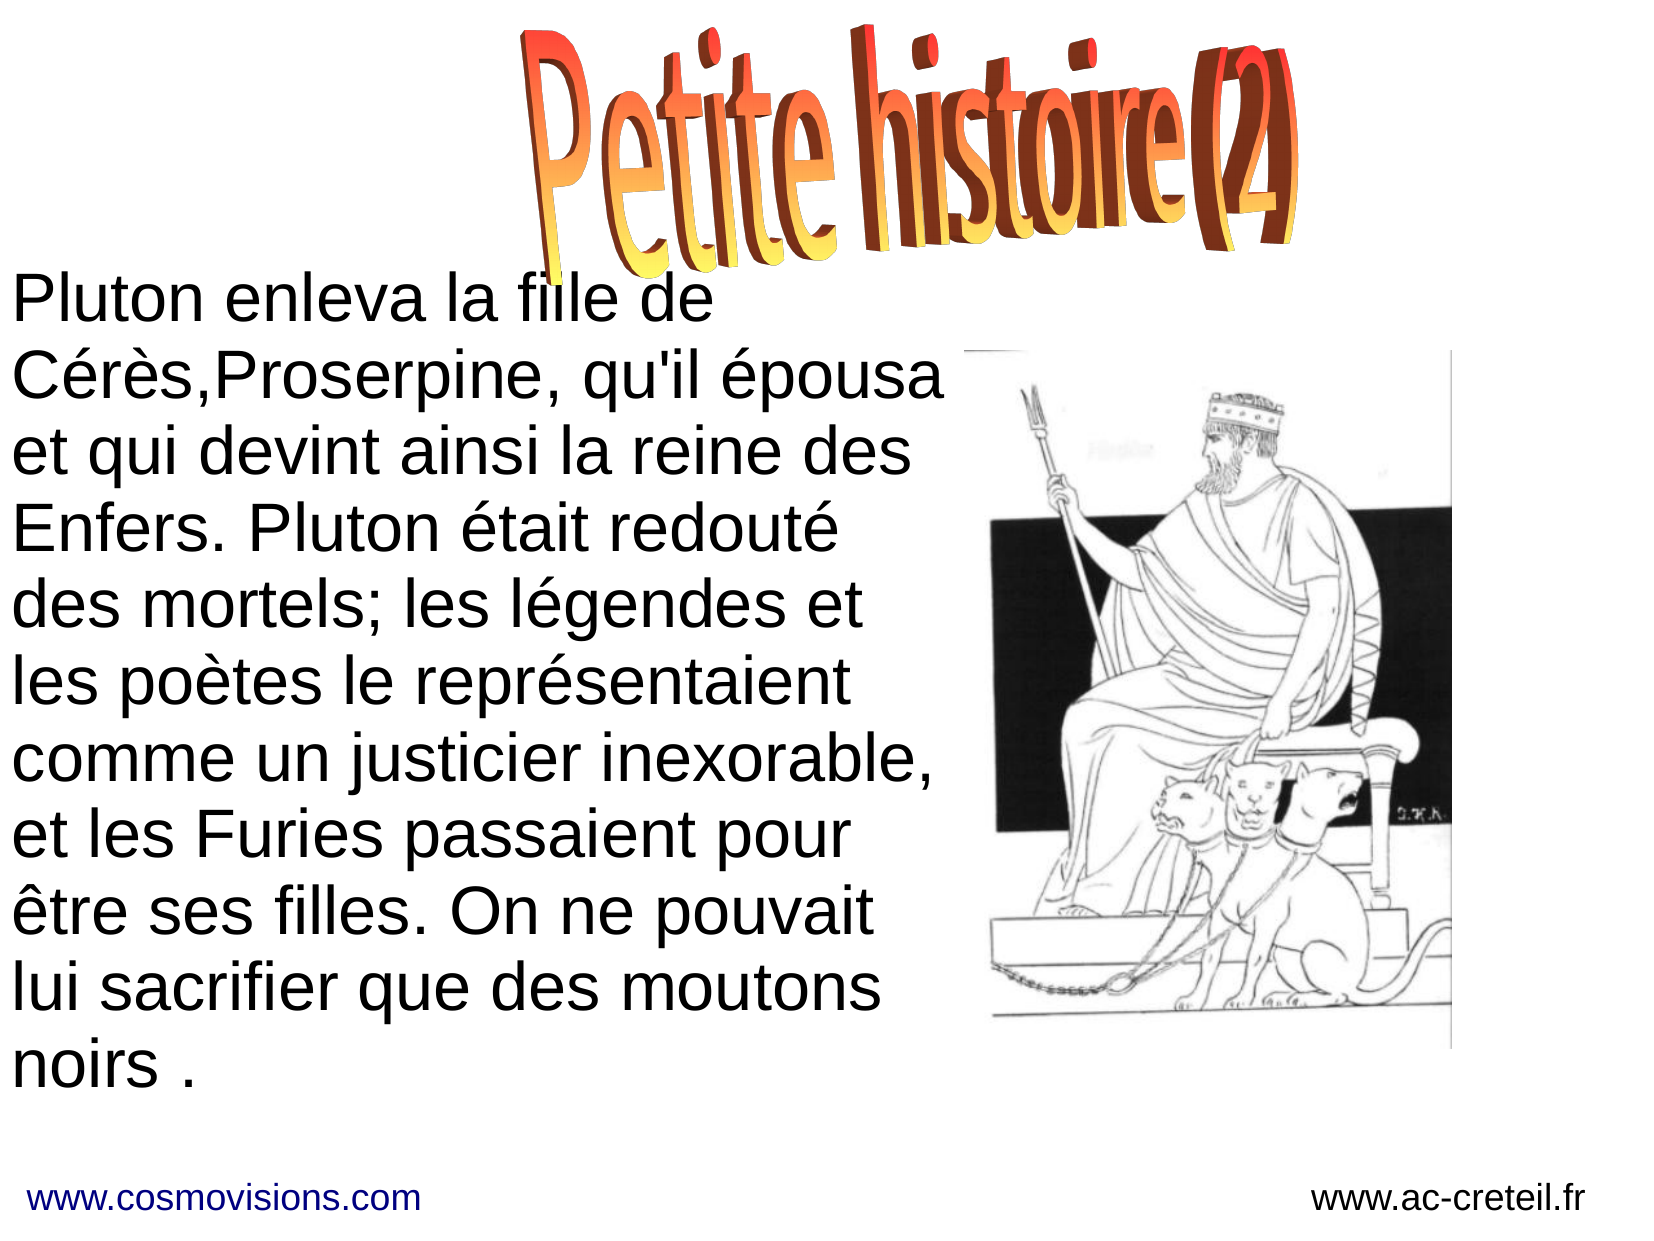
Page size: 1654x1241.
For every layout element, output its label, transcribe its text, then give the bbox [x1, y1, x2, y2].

list Pluton enleva la fille de Cérès,Proserpine, qu'il épousa et qui devint ainsi la reine des Enfers. Pluton était redouté des mortels; les légendes et les poètes le représentaient comme un justicier inexorable, et les Furies passaient pour être ses filles. On ne pouvait lui sacrifier que des moutons noirs . [11, 259, 945, 1169]
text_box www.cosmovisions.com www.ac-creteil.fr [11, 1169, 1607, 1241]
picture [964, 350, 1452, 1049]
